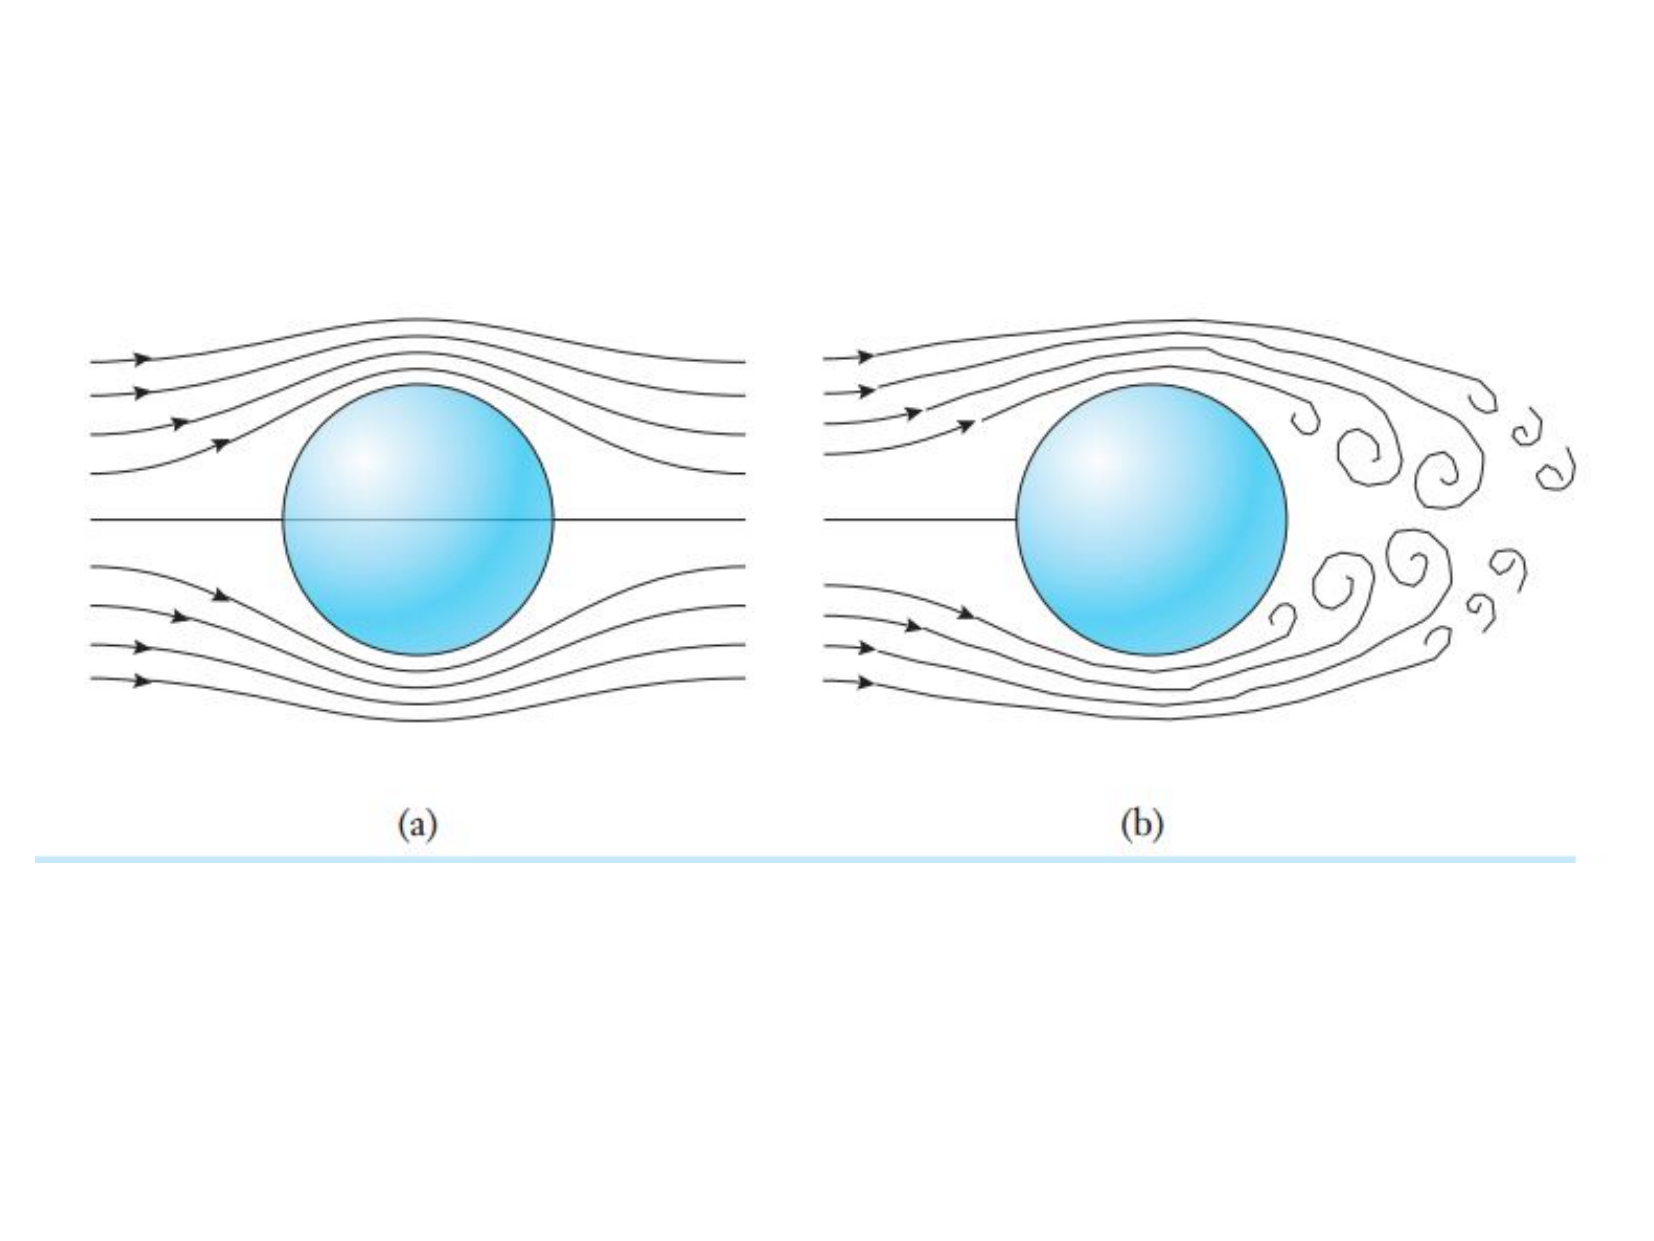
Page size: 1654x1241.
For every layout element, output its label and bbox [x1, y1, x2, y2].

picture [35, 253, 1616, 863]
